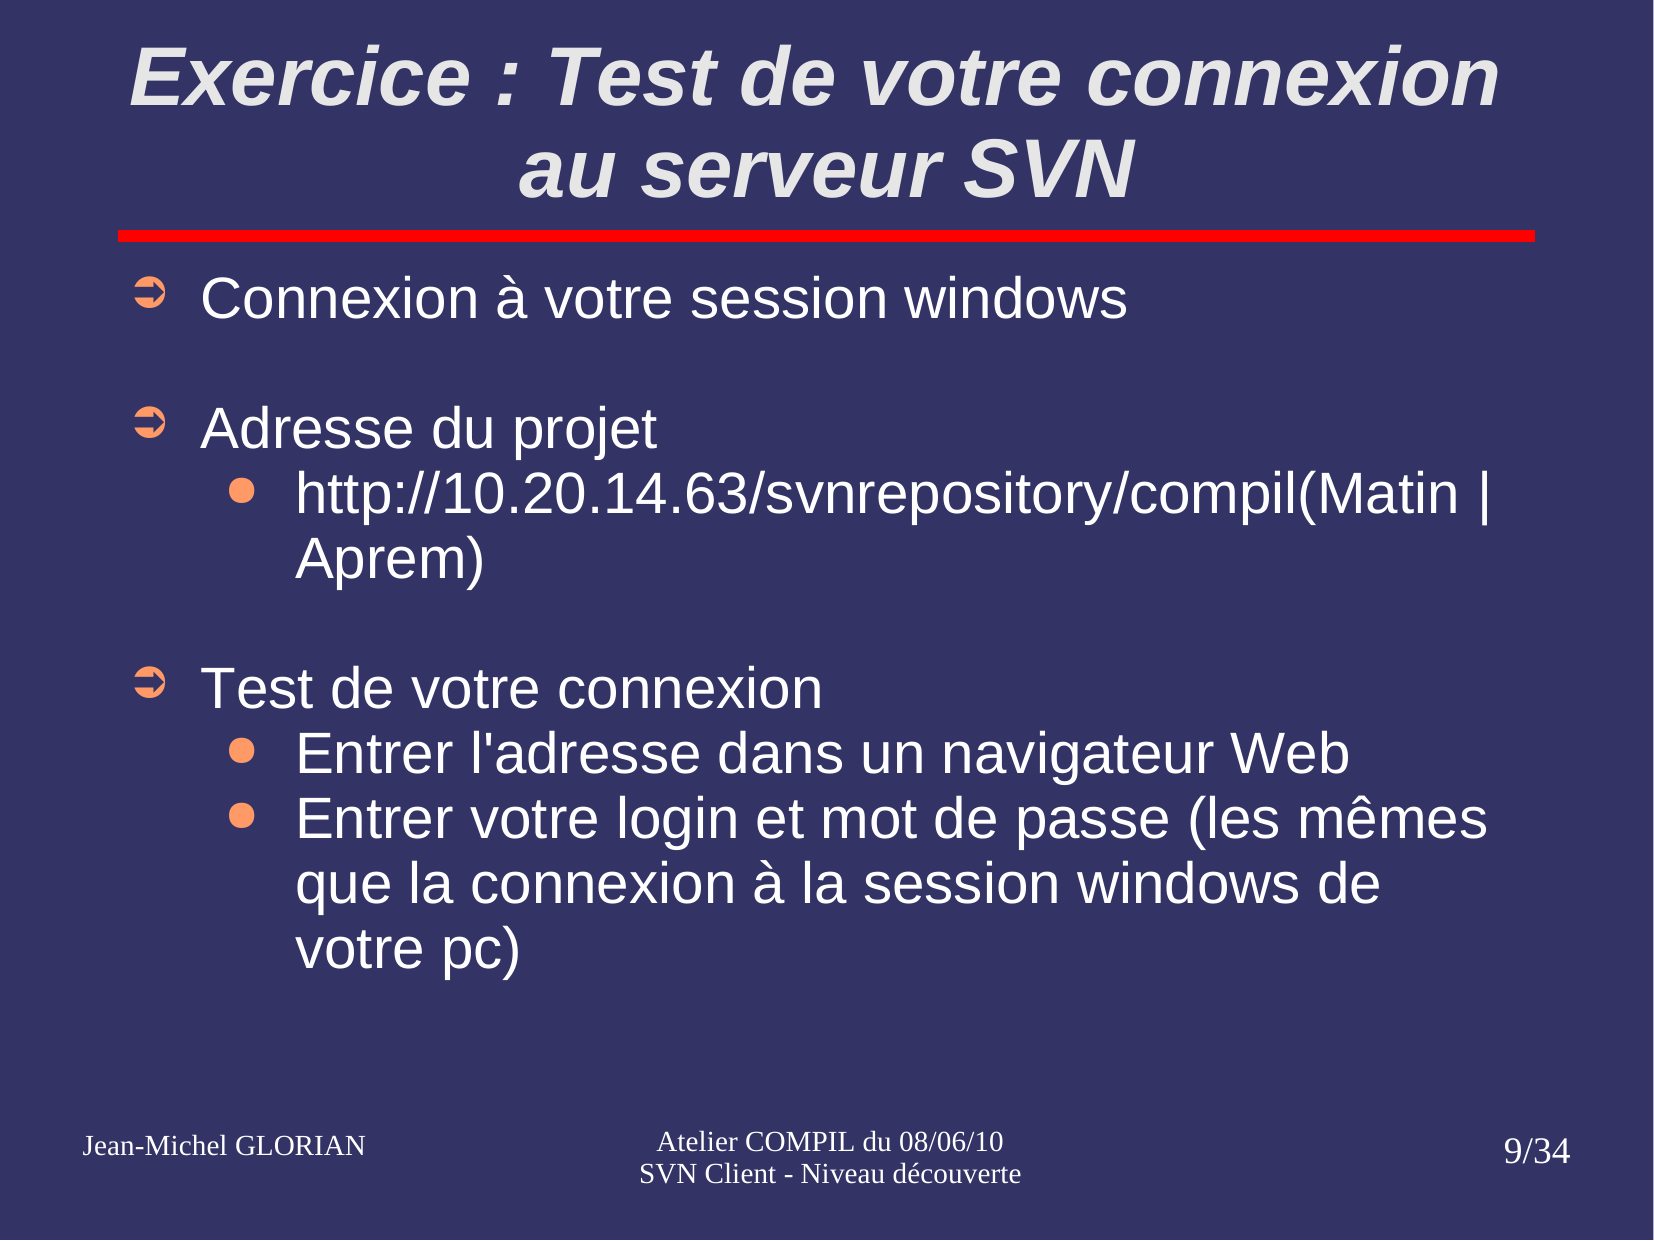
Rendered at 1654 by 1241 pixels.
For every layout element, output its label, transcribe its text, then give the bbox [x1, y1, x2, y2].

list Connexion à votre session windows Adresse du projet http://10.20.14.63/svnrepository/compil(Matin | Aprem) Test de votre connexion Entrer l'adresse dans un navigateur Web Entrer votre login et mot de passe (les mêmes que la connexion à la session windows de votre pc) [118, 265, 1506, 1068]
title Exercice : Test de votre connexion au serveur SVN [121, 26, 1534, 219]
